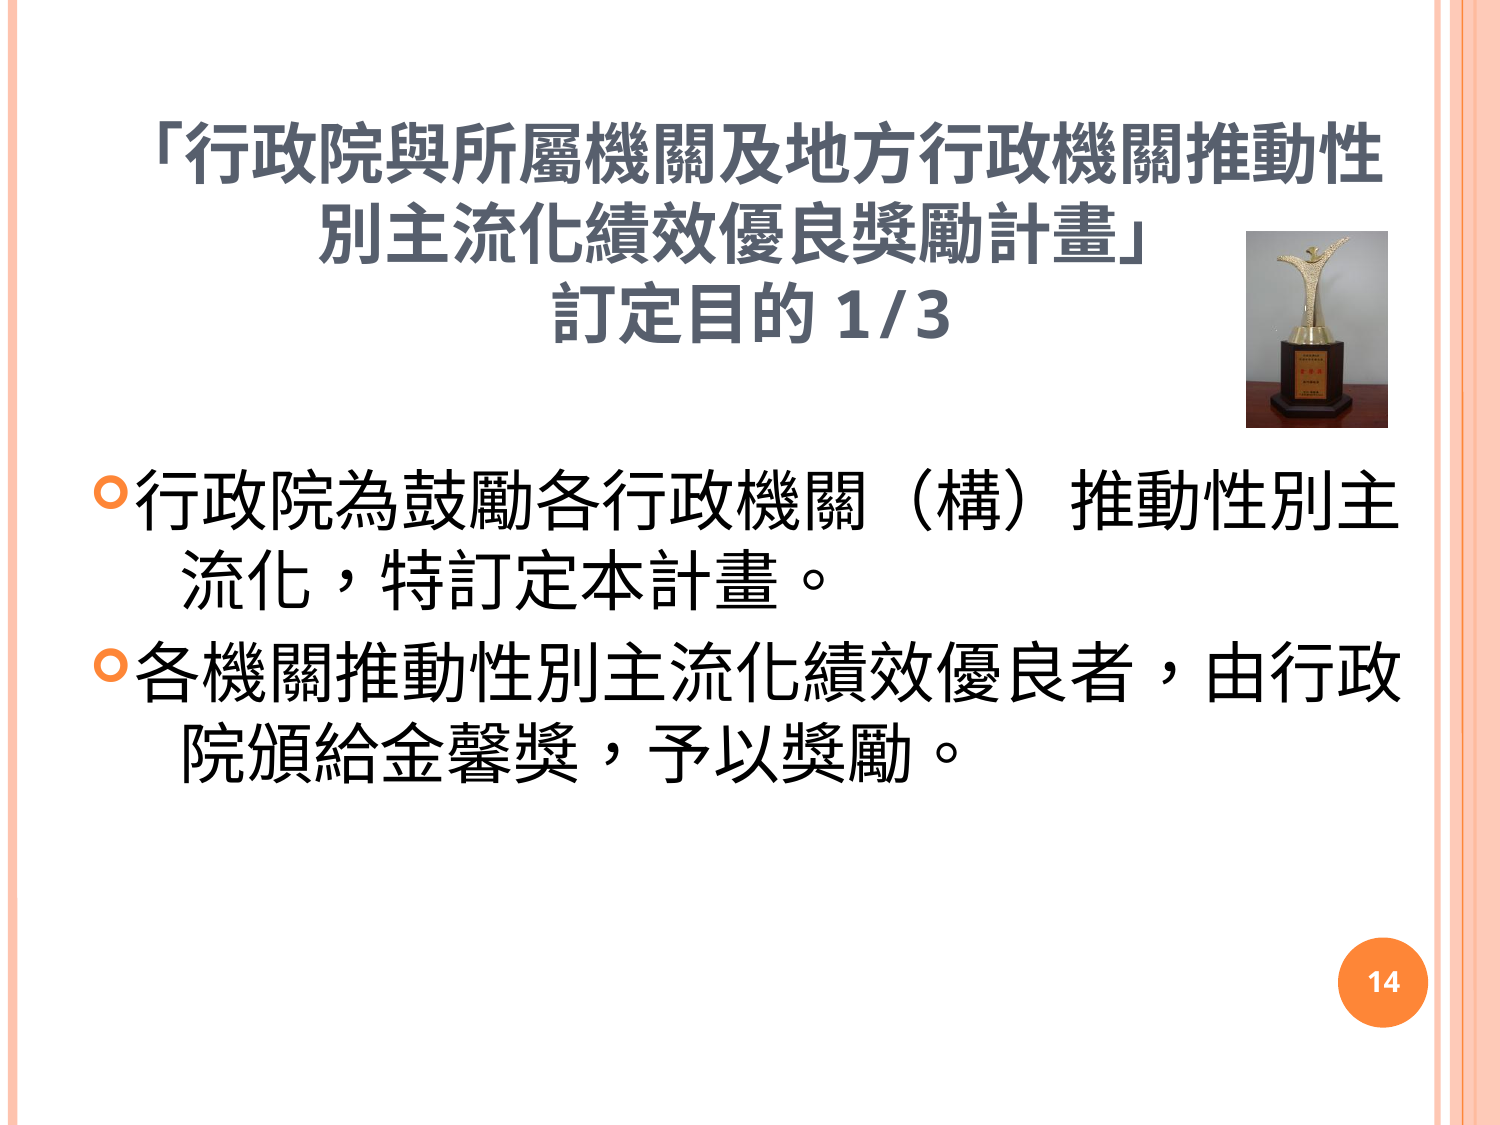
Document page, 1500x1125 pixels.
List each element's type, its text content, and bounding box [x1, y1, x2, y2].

list 行政院為鼓勵各行政機關（構）推動性別主流化，特訂定本計畫。 各機關推動性別主流化績效優良者，由行政院頒給金馨獎，予以獎勵。 [75, 451, 1426, 1005]
text_box [1333, 940, 1434, 1027]
title 「行政院與所屬機關及地方行政機關推動性別主流化績效優良獎勵計畫」 訂定目的1/3 [76, 78, 1427, 360]
picture [1246, 231, 1388, 428]
